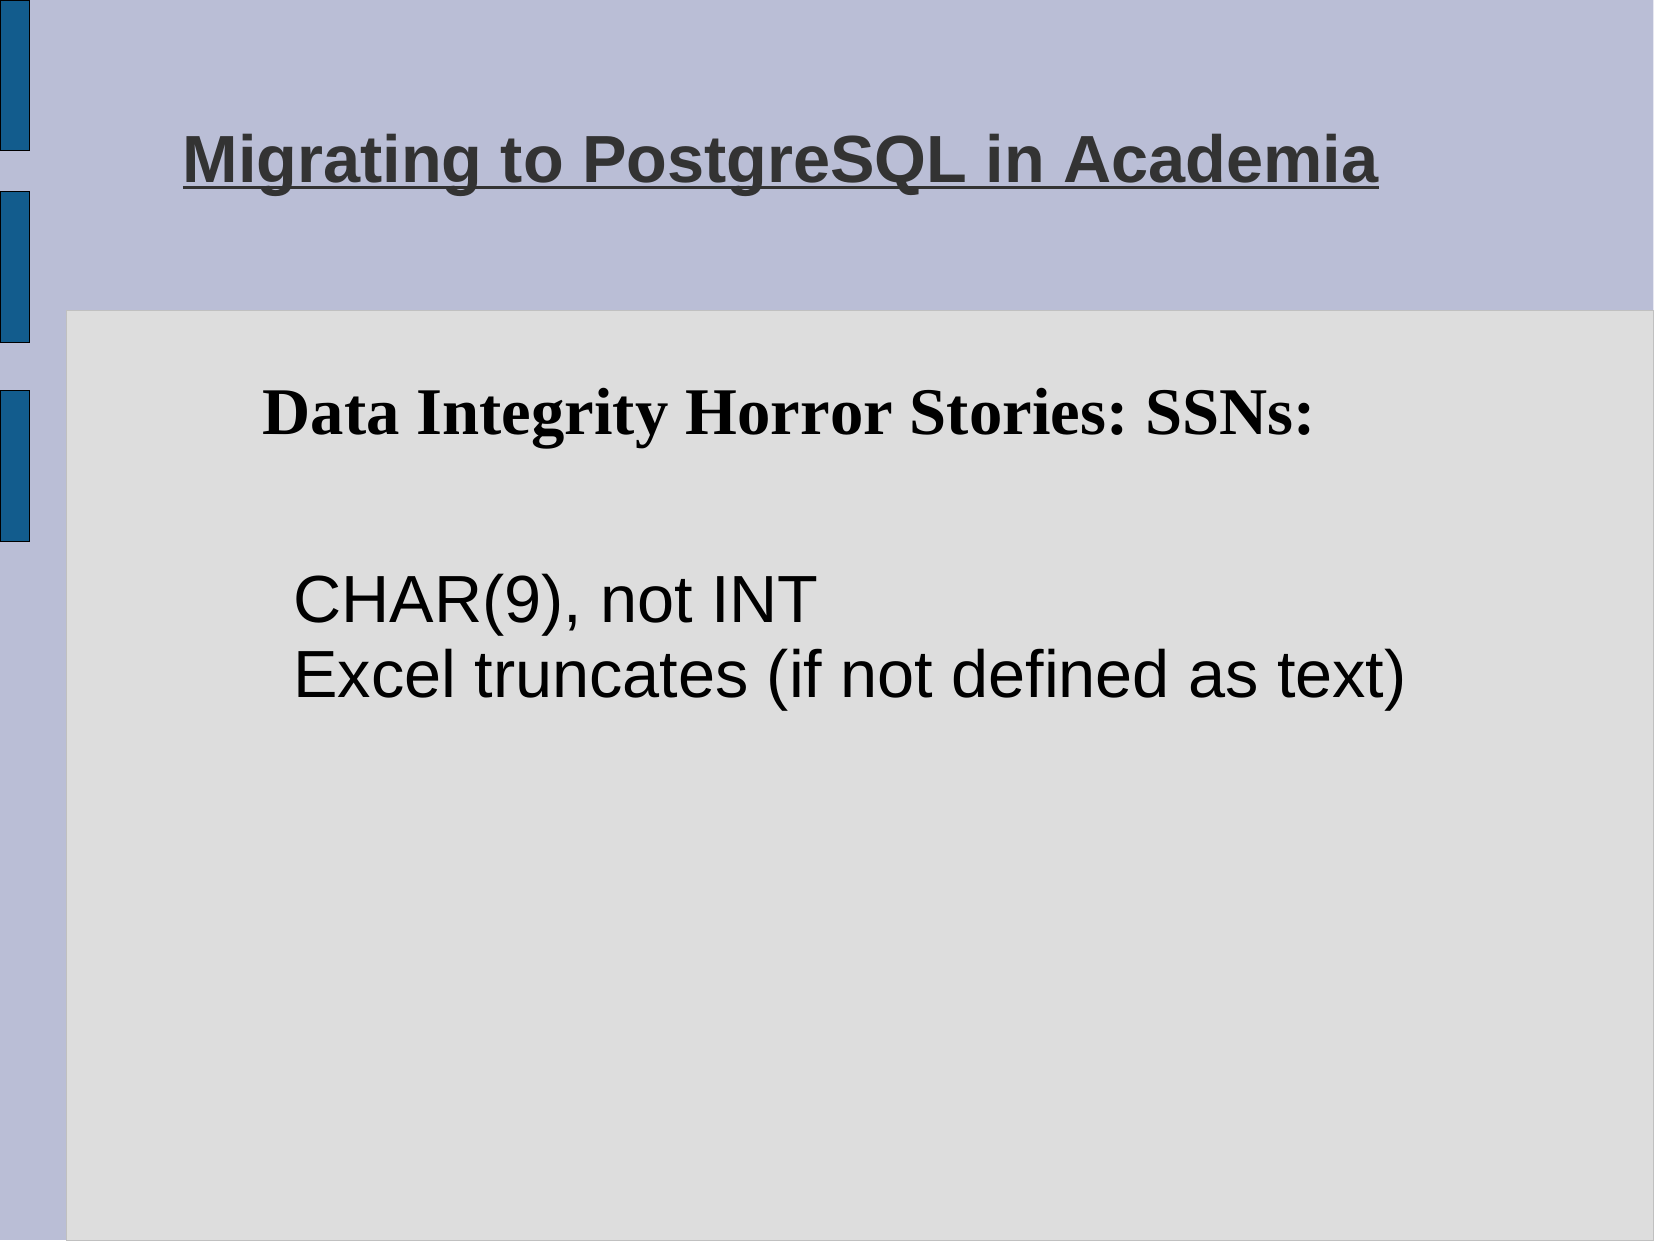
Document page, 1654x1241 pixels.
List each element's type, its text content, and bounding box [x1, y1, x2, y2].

list CHAR(9), not INT Excel truncates (if not defined as text) [275, 562, 1654, 713]
text_box Data Integrity Horror Stories: SSNs: [262, 375, 1426, 450]
title Migrating to PostgreSQL in Academia [75, 55, 1488, 263]
